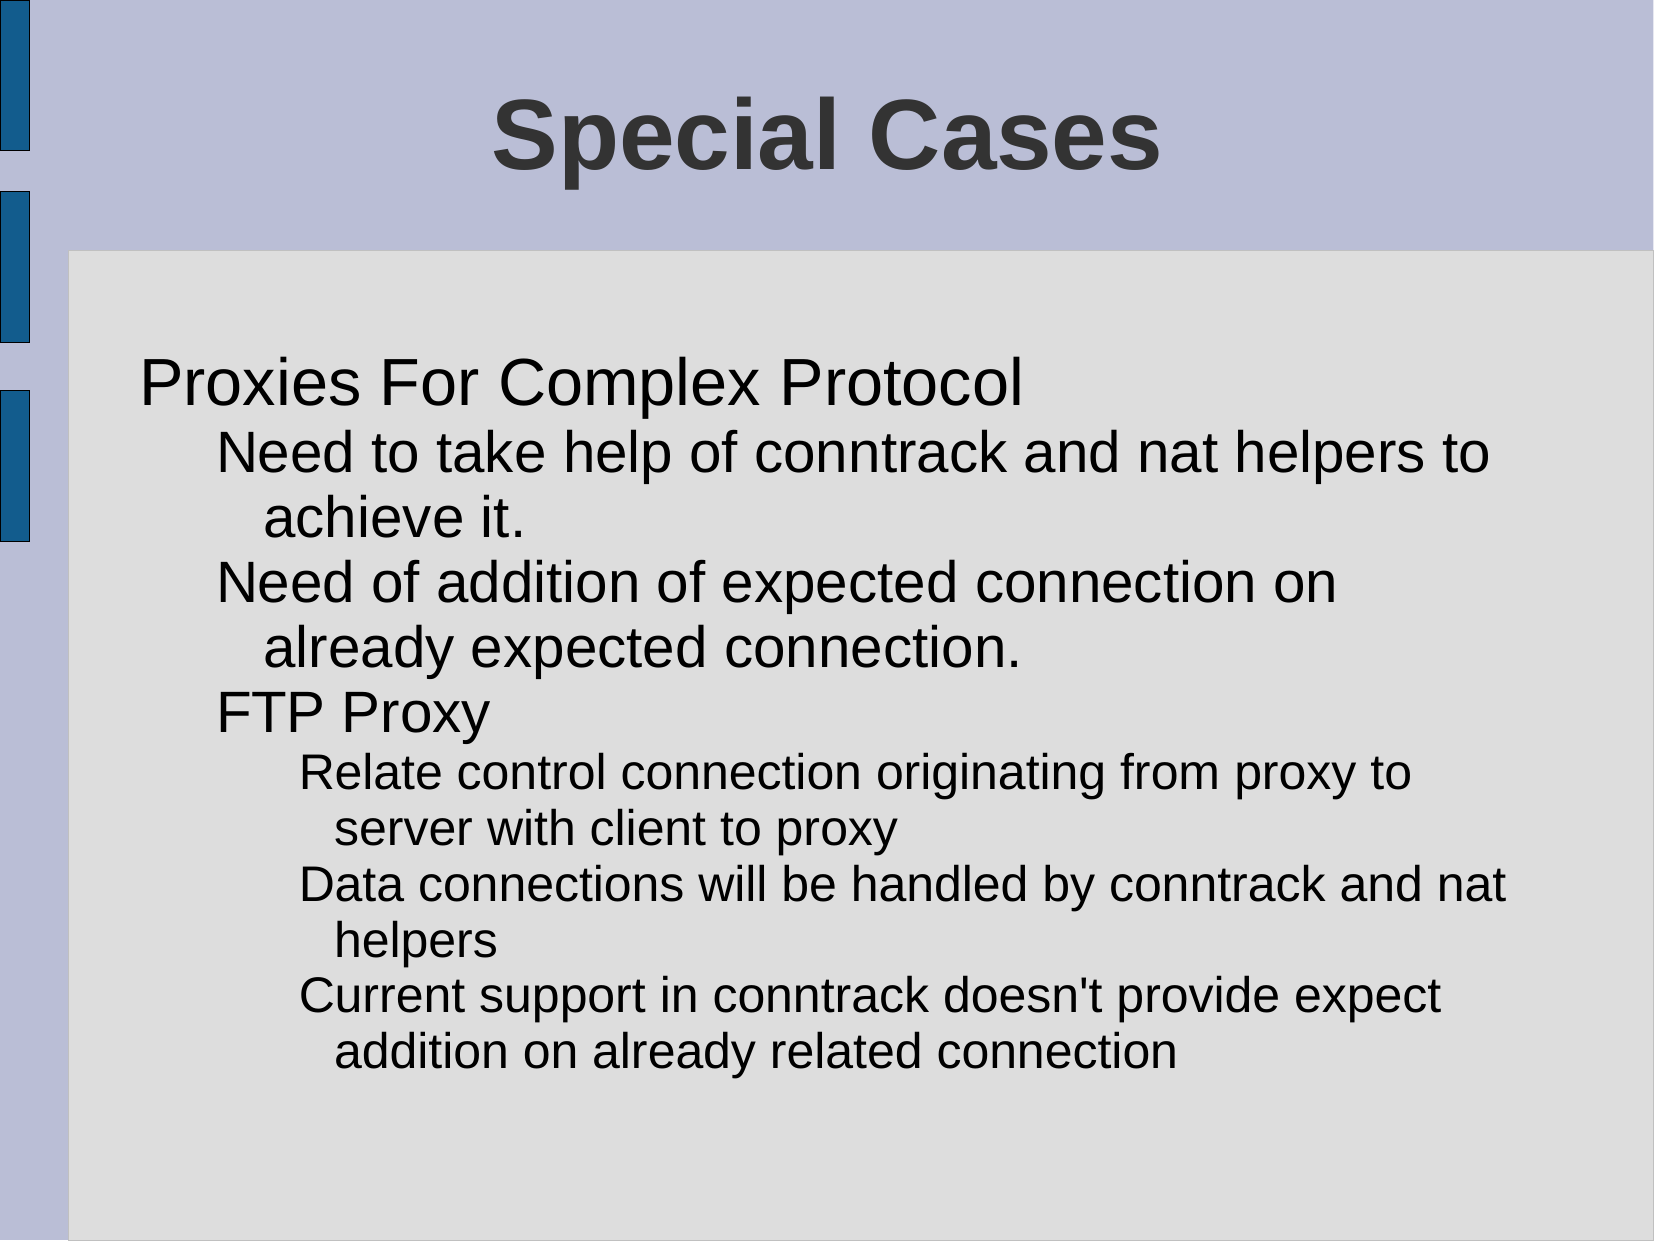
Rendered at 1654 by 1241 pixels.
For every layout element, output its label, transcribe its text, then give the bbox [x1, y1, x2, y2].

list Proxies For Complex Protocol Need to take help of conntrack and nat helpers to achieve it. Need of addition of expected connection on already expected connection. FTP Proxy Relate control connection originating from proxy to server with client to proxy Data connections will be handled by conntrack and nat helpers Current support in conntrack doesn't provide expect addition on already related connection [121, 344, 1534, 1127]
title Special Cases [121, 31, 1534, 239]
